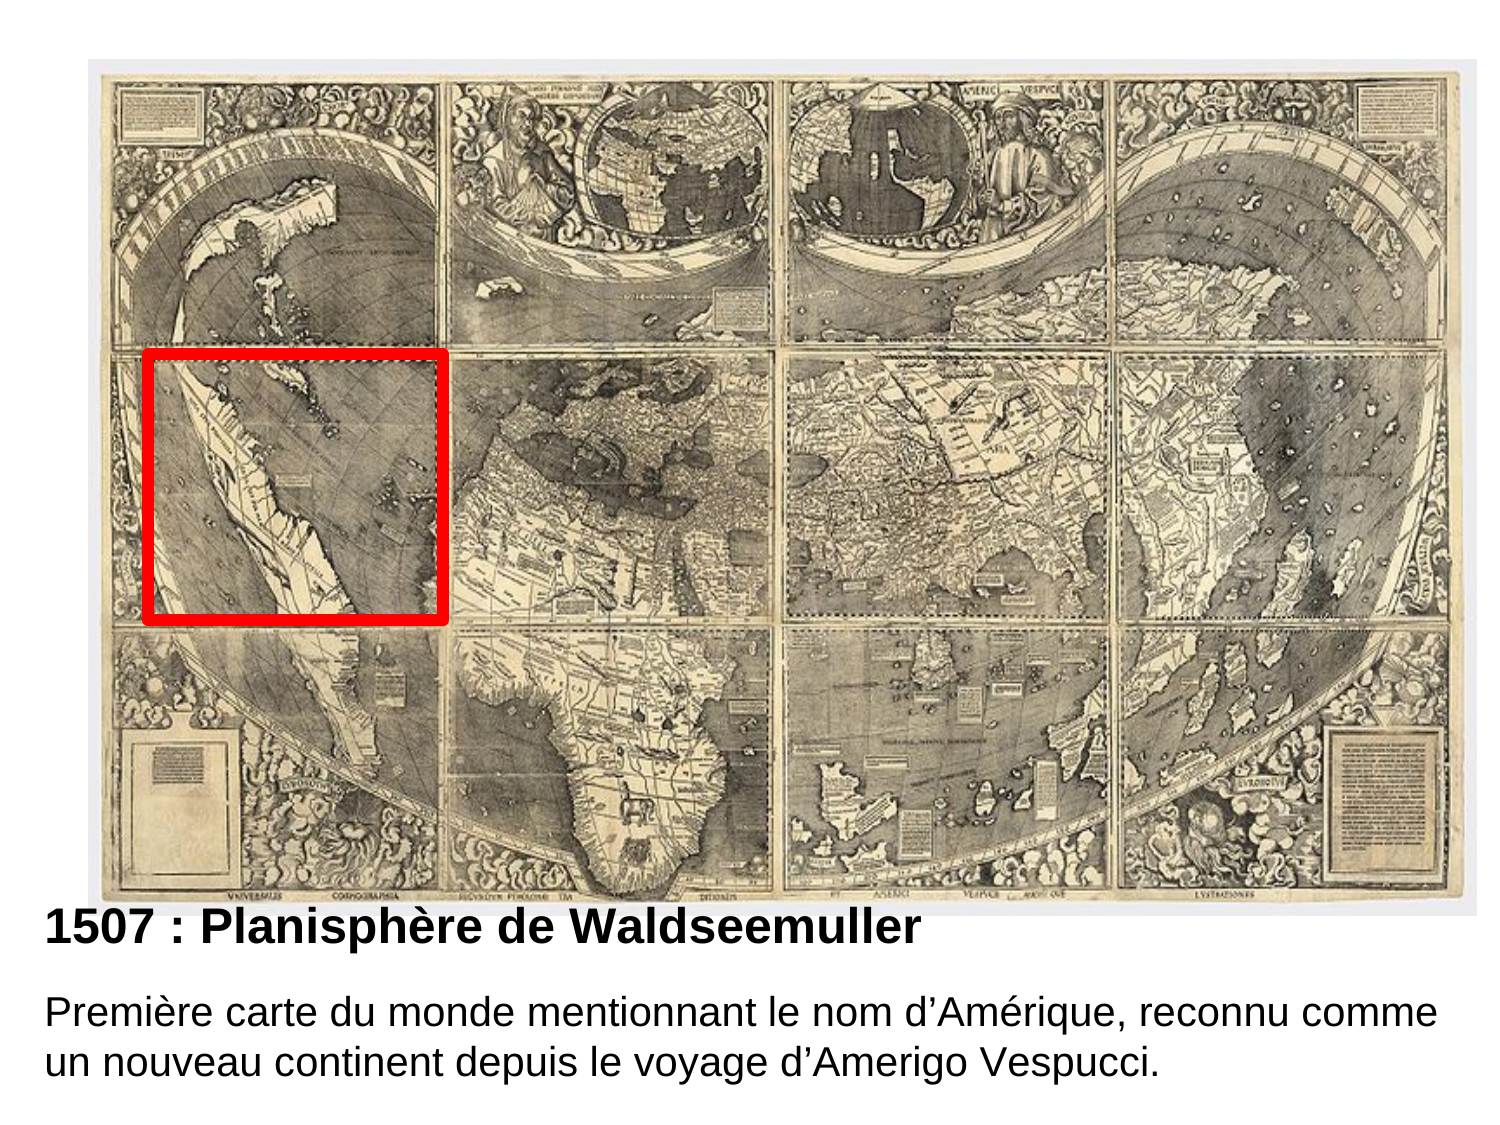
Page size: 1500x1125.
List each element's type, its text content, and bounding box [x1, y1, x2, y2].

text_box 1507 : Planisphère de Waldseemuller Première carte du monde mentionnant le nom d’Amérique, reconnu comme un nouveau continent depuis le voyage d’Amerigo Vespucci. [29, 885, 1500, 1093]
picture [88, 59, 1477, 885]
